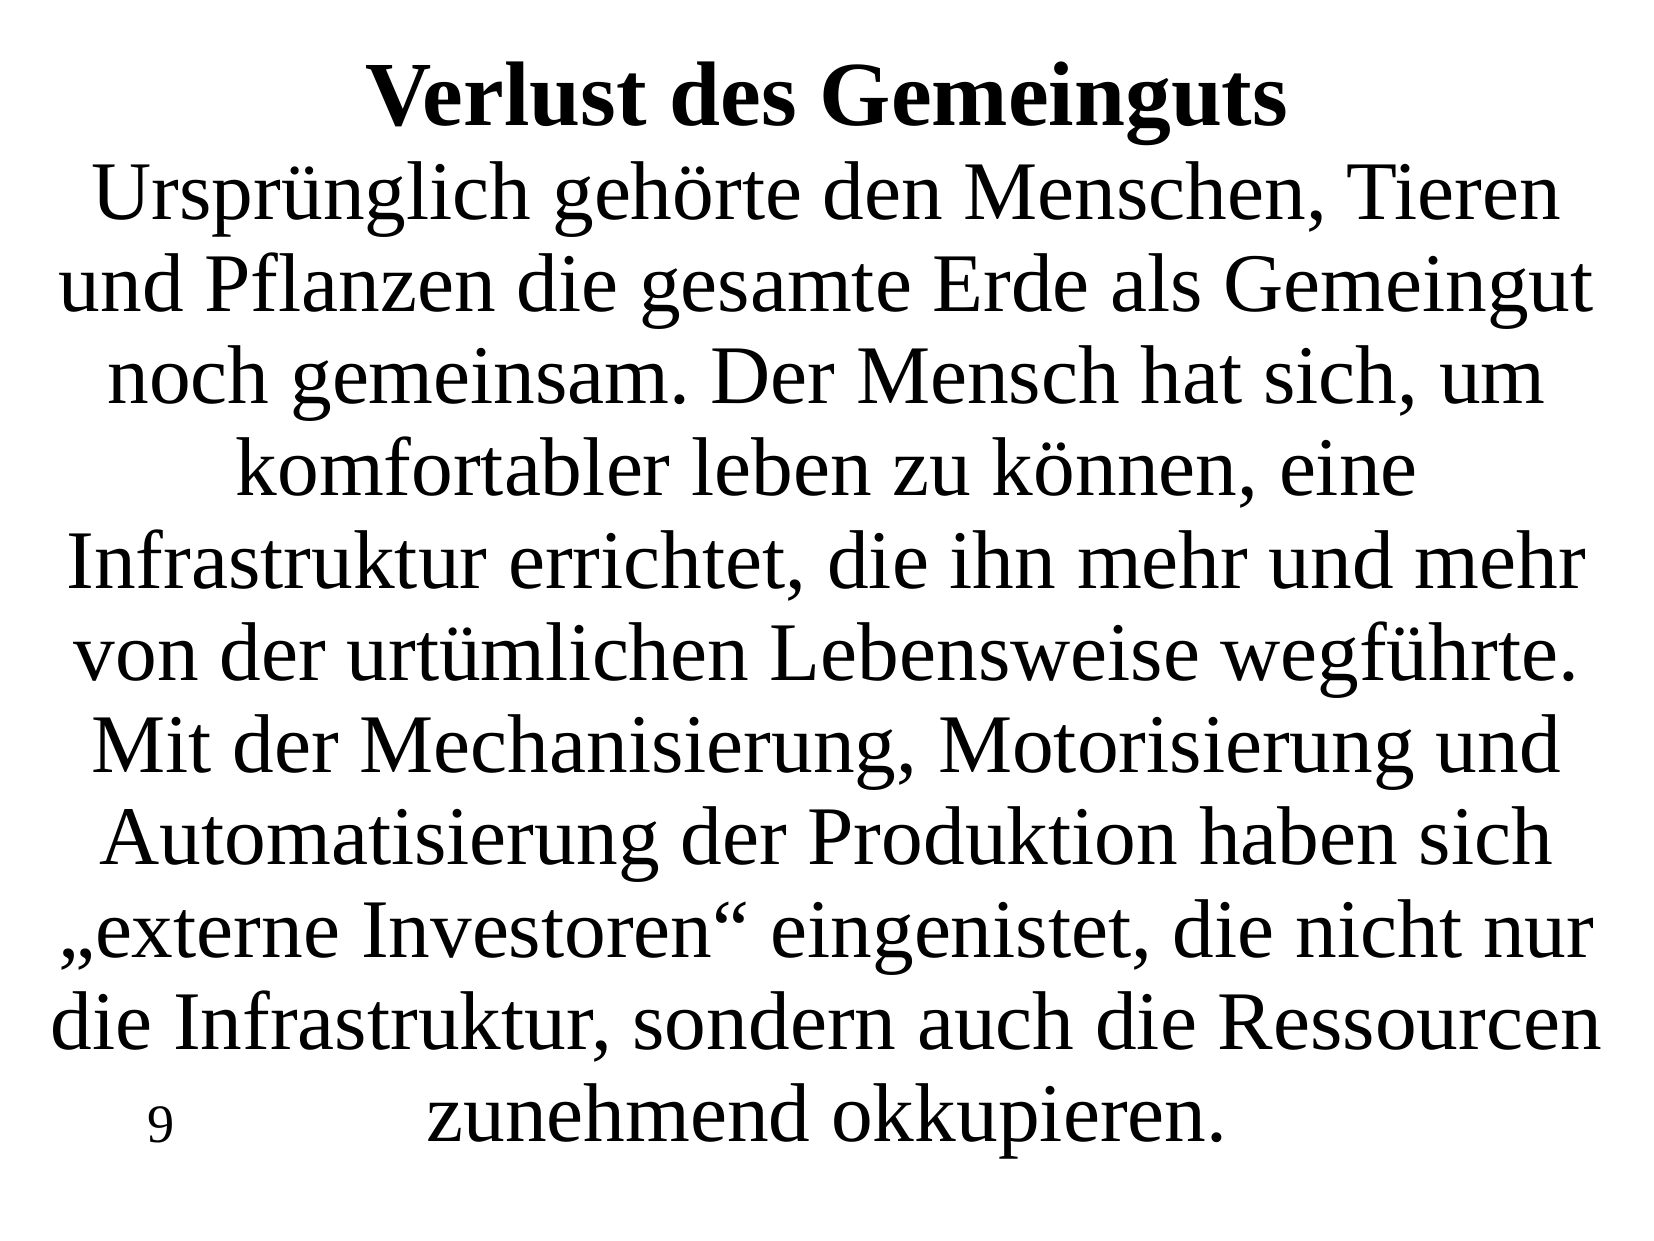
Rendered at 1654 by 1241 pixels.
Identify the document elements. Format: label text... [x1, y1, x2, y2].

text_box <Foliennummer> [0, 1086, 367, 1162]
text_box Verlust des Gemeinguts Ursprünglich gehörte den Menschen, Tieren und Pflanzen die gesamte Erde als Gemeingut noch gemeinsam. Der Mensch hat sich, um komfortabler leben zu können, eine Infrastruktur errichtet, die ihn mehr und mehr von der urtümlichen Lebensweise wegführte. Mit der Mechanisierung, Motorisierung und Automatisierung der Produktion haben sich „externe Investoren“ eingenistet, die nicht nur die Infrastruktur, sondern auch die Ressourcen zunehmend okkupieren. [35, 36, 1625, 1171]
